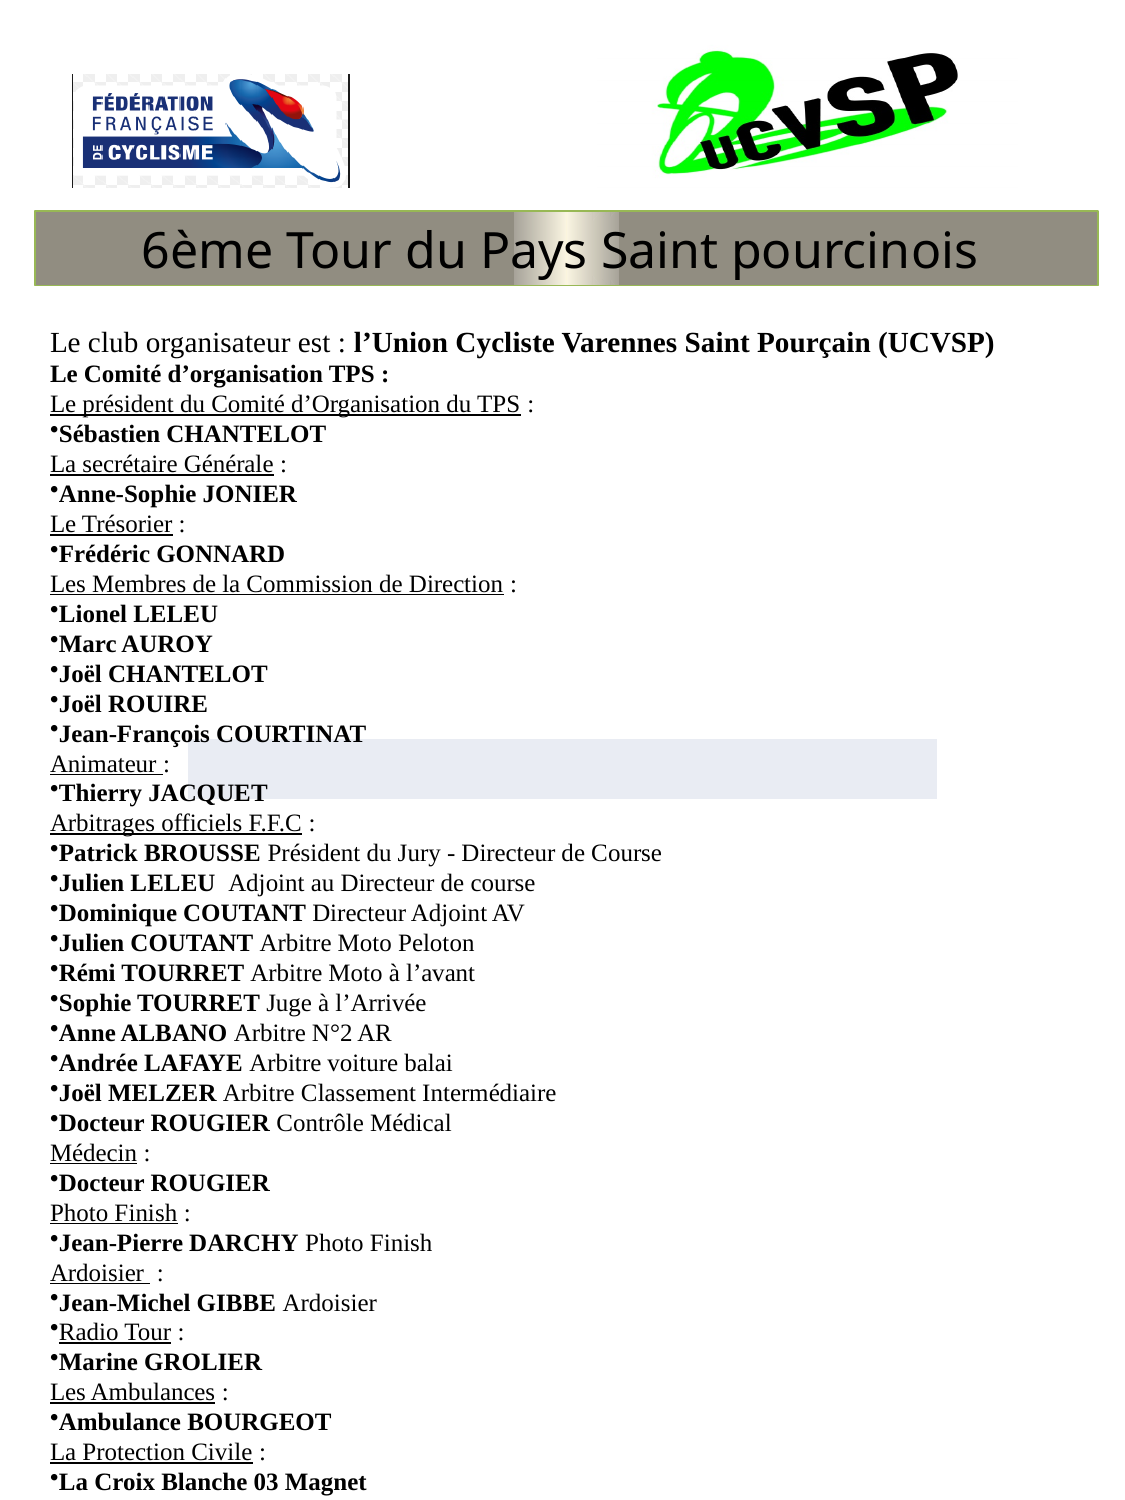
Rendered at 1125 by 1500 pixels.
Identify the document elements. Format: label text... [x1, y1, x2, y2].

picture [72, 74, 350, 188]
text_box 6ème Tour du Pays Saint pourcinois [35, 210, 1099, 286]
text_box Le club organisateur est : l’Union Cycliste Varennes Saint Pourçain (UCVSP) Le Comité d’organisation TPS : Le président du Comité d’Organisation du TPS : Sébastien CHANTELOT La secrétaire Générale : Anne-Sophie JONIER Le Trésorier : Frédéric GONNARD Les Membres de la Commission de Direction : Lionel LELEU Marc AUROY Joël CHANTELOT Joël ROUIRE Jean-François COURTINAT Animateur : Thierry JACQUET Arbitrages officiels F.F.C : Patrick BROUSSE Président du Jury - Directeur de Course Julien LELEU Adjoint au Directeur de course Dominique COUTANT Directeur Adjoint AV Julien COUTANT Arbitre Moto Peloton Rémi TOURRET Arbitre Moto à l’avant Sophie TOURRET Juge à l’Arrivée Anne ALBANO Arbitre N°2 AR Andrée LAFAYE Arbitre voiture balai Joël MELZER Arbitre Classement Intermédiaire Docteur ROUGIER Contrôle Médical Médecin : Docteur ROUGIER Photo Finish : Jean-Pierre DARCHY Photo Finish Ardoisier : Jean-Michel GIBBE Ardoisier Radio Tour : Marine GROLIER Les Ambulances : Ambulance BOURGEOT La Protection Civile : La Croix Blanche 03 Magnet [35, 315, 1090, 1500]
picture [597, 37, 1018, 188]
